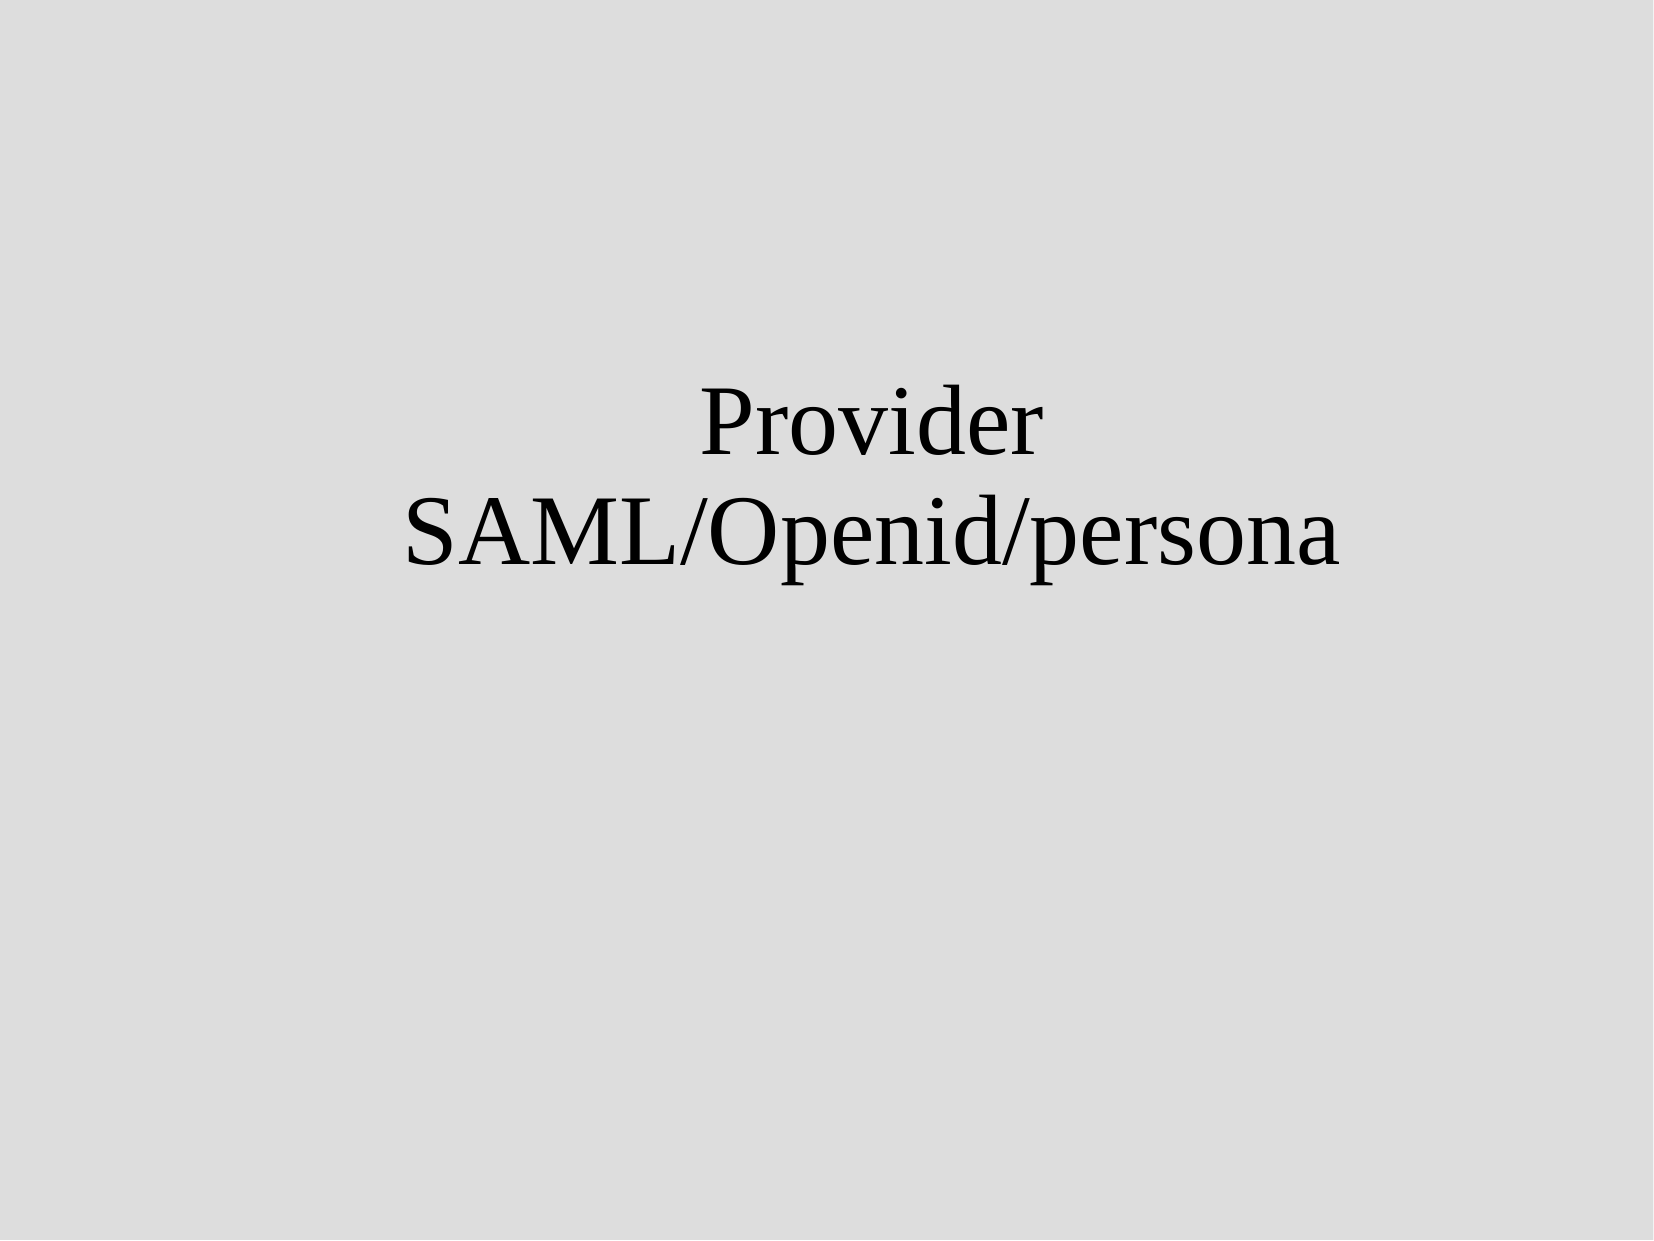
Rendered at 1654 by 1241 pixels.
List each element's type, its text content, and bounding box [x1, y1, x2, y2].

text_box Provider SAML/Openid/persona [271, 357, 1473, 595]
subtitle [82, 49, 1571, 1010]
